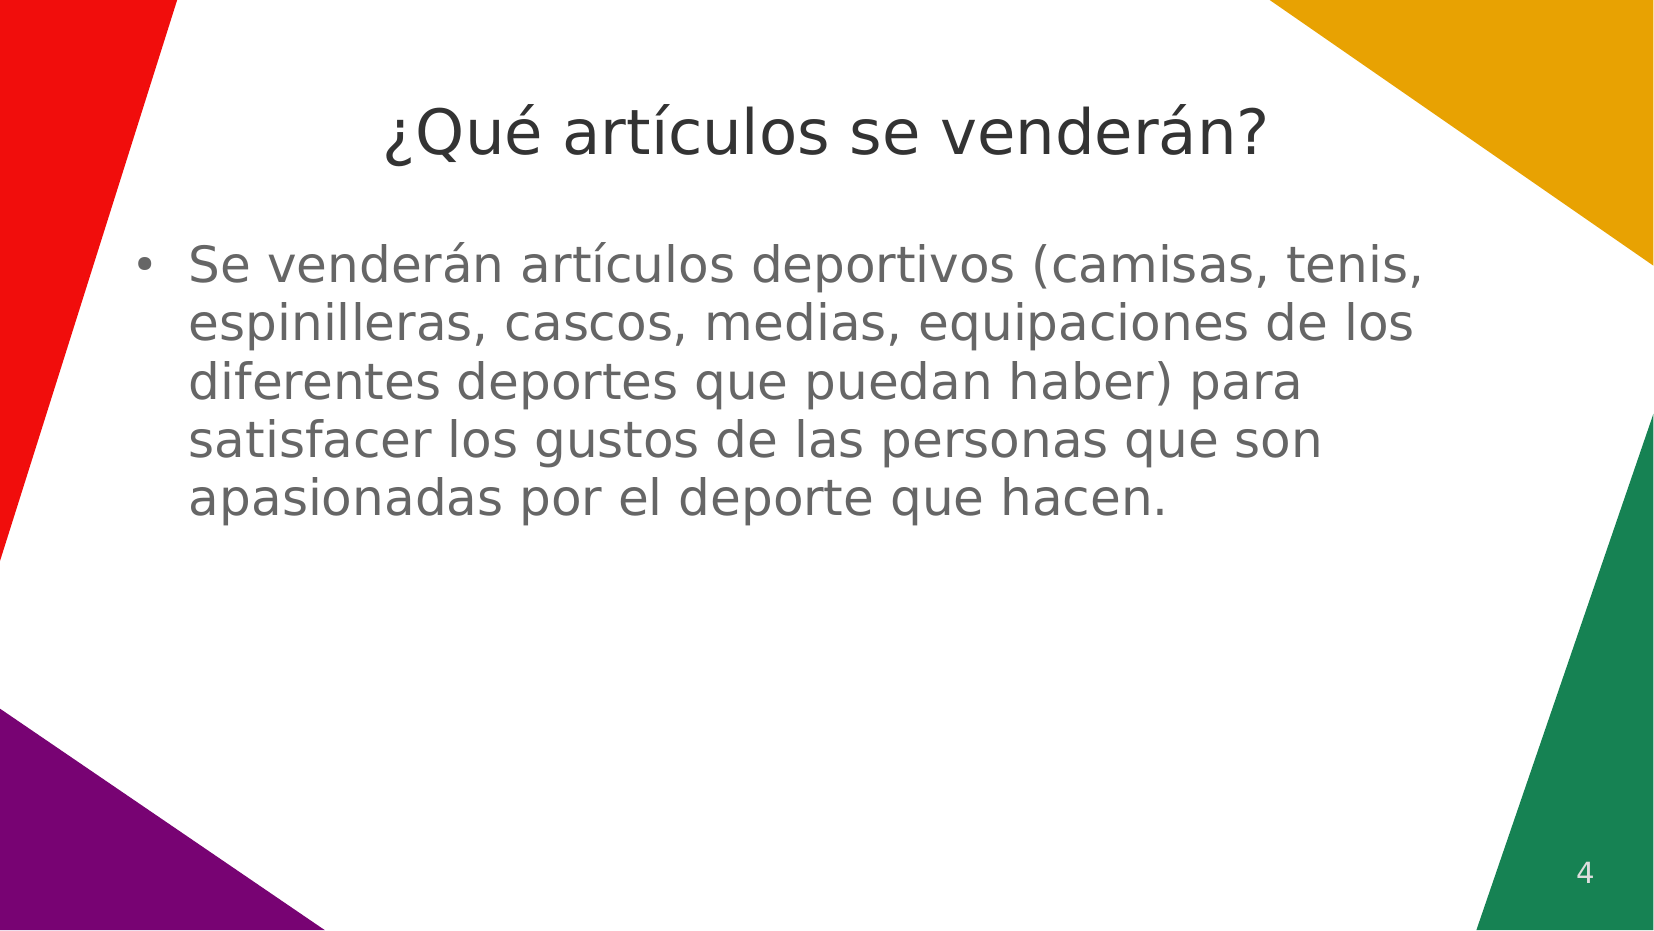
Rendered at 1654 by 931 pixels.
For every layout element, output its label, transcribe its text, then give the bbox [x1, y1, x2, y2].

list Se venderán artículos deportivos (camisas, tenis, espinilleras, cascos, medias, equipaciones de los diferentes deportes que puedan haber) para satisfacer los gustos de las personas que son apasionadas por el deporte que hacen. [118, 236, 1536, 827]
title ¿Qué artículos se venderán? [118, 59, 1536, 207]
